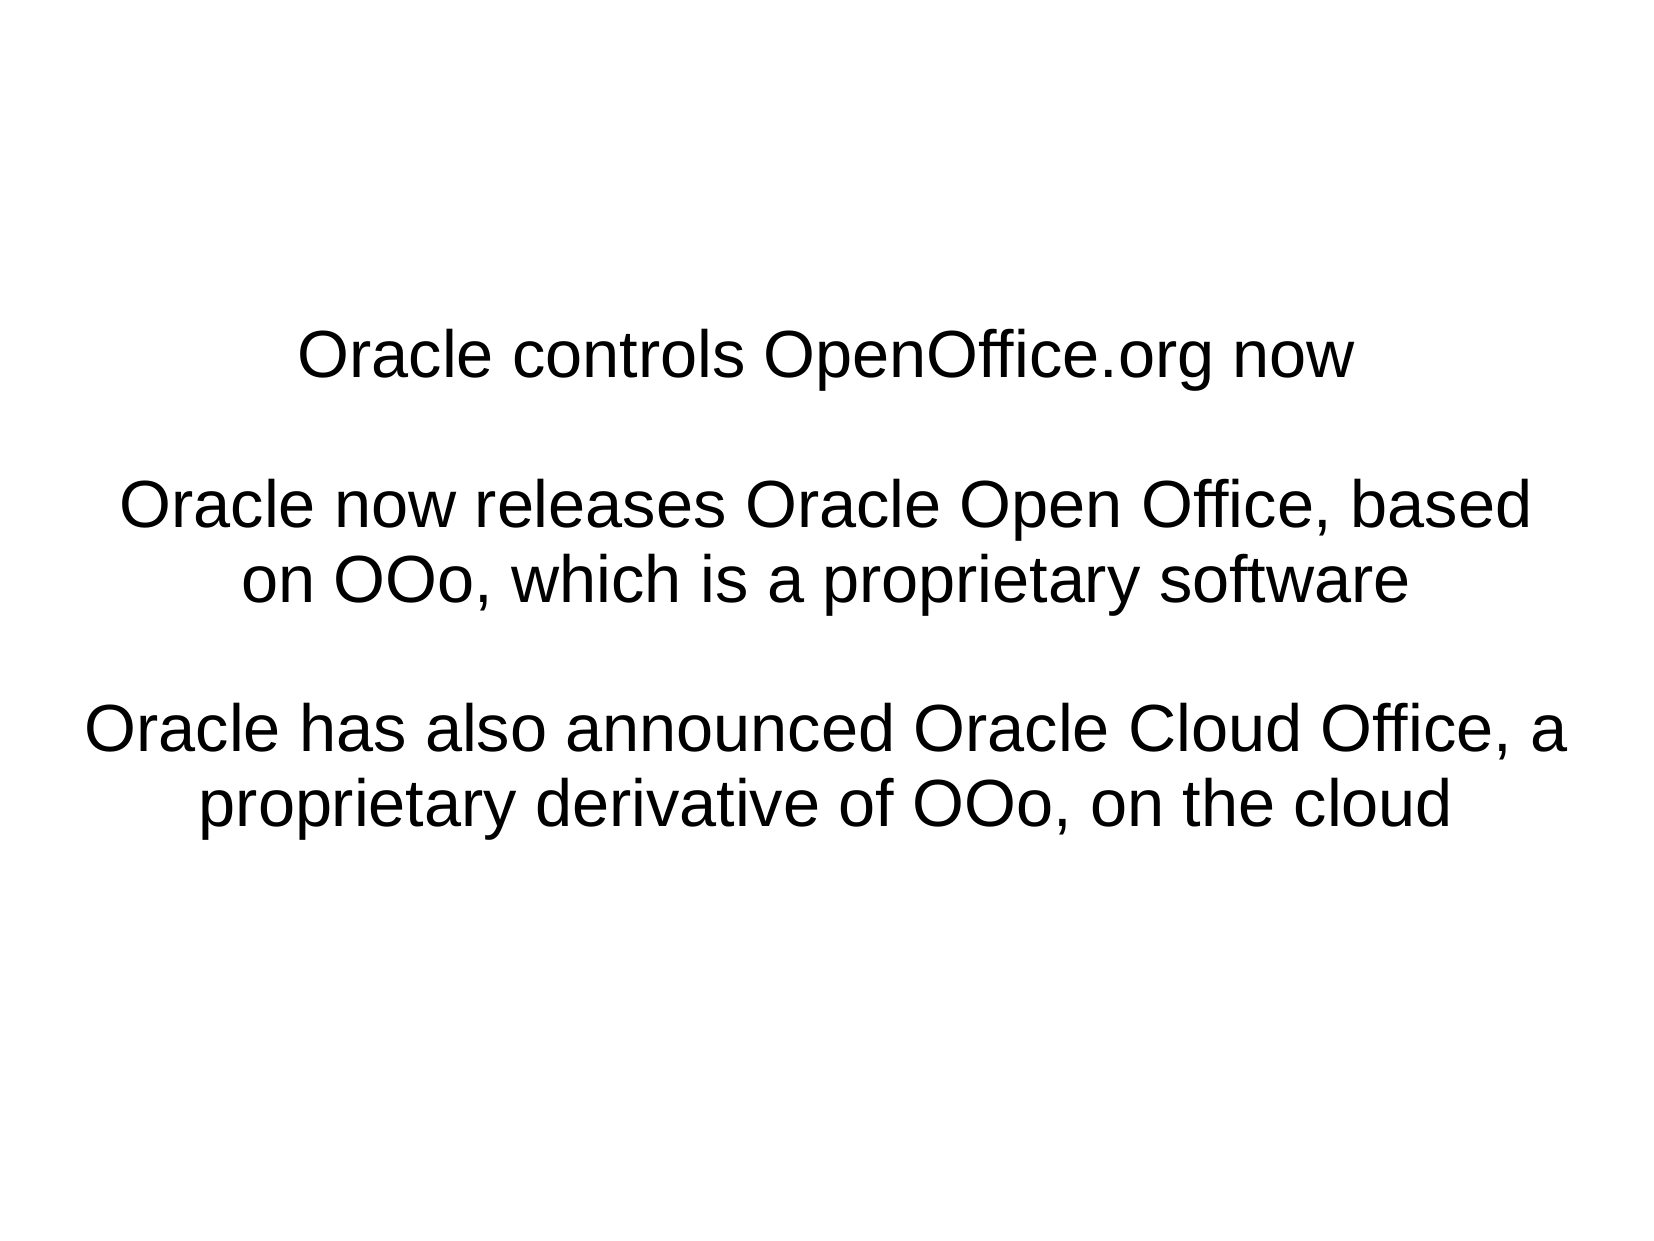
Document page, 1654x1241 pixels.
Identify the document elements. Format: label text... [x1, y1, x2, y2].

subtitle Oracle controls OpenOffice.org now Oracle now releases Oracle Open Office, based on OOo, which is a proprietary software Oracle has also announced Oracle Cloud Office, a proprietary derivative of OOo, on the cloud [82, 49, 1571, 1109]
